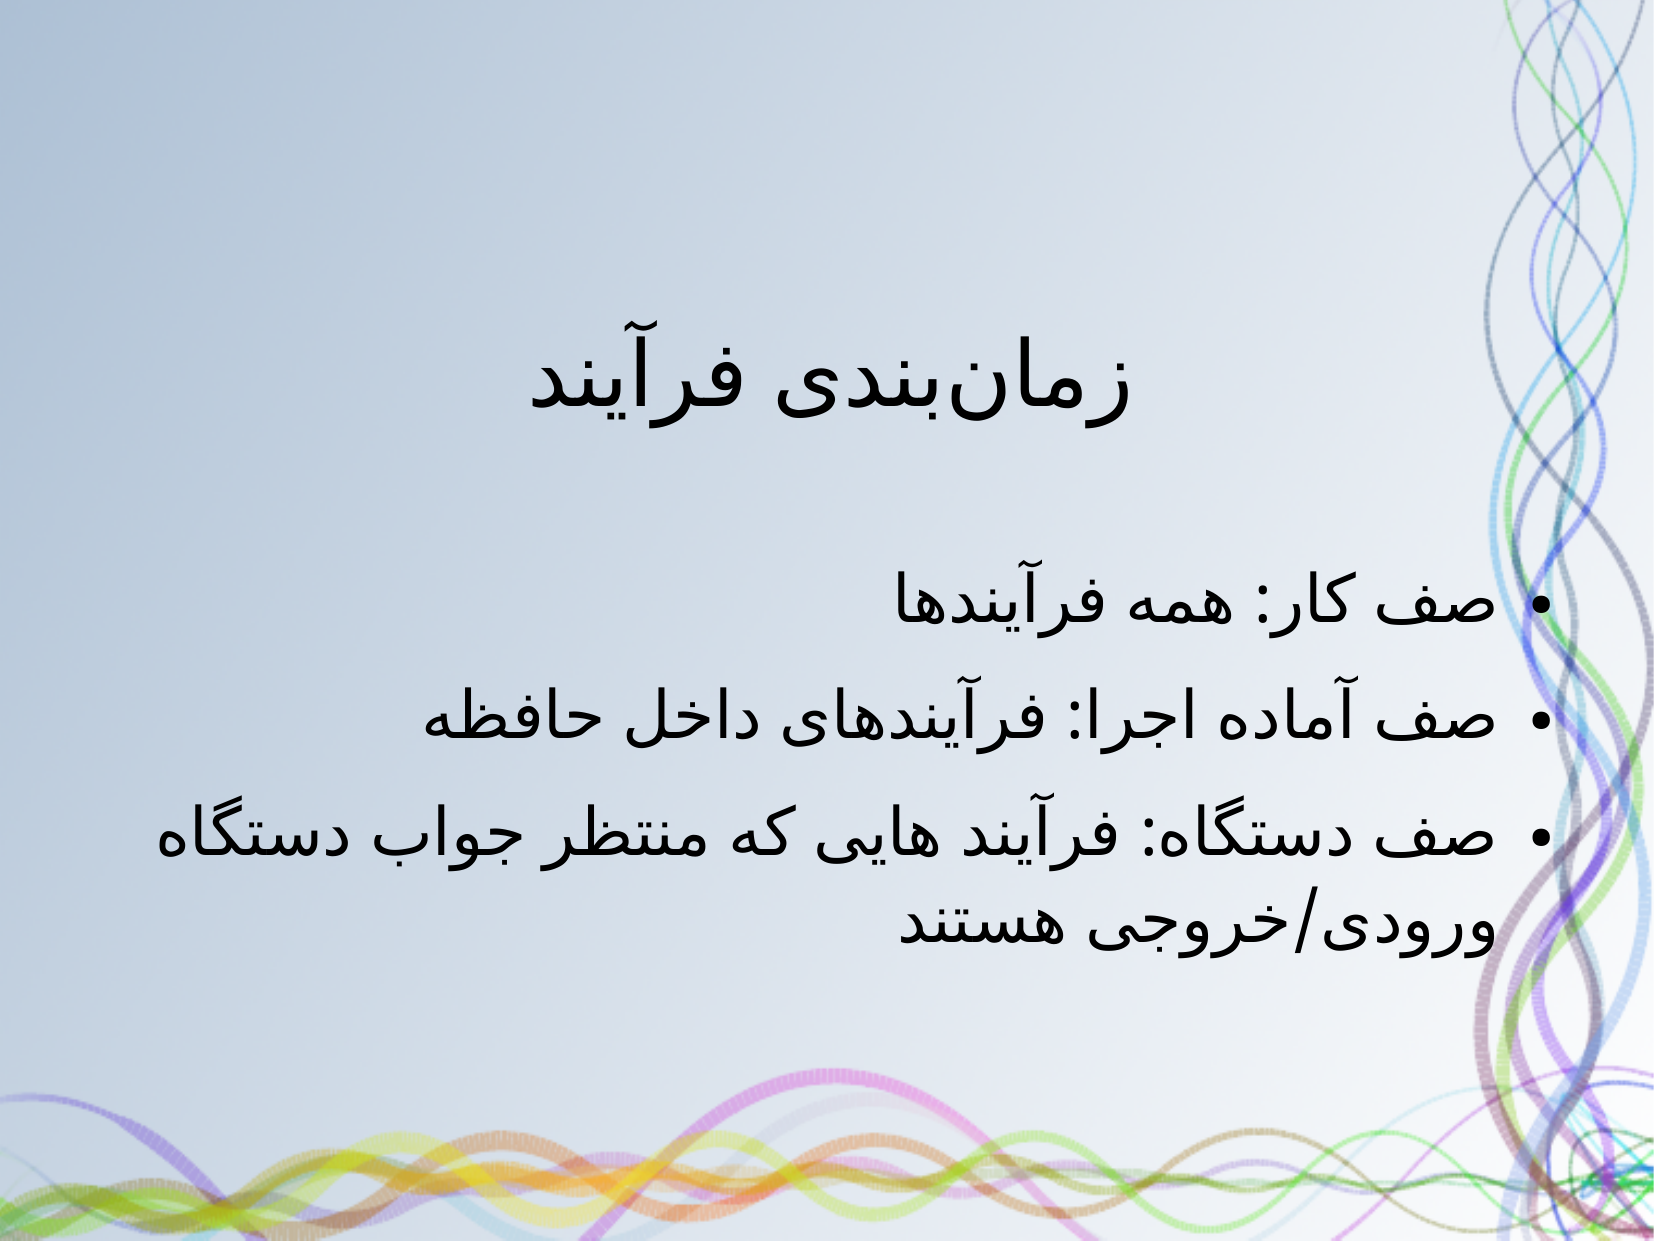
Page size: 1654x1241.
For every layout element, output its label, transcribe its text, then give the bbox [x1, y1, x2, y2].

title زمان‌بندی فرآیند [86, 280, 1576, 488]
picture [0, 0, 1654, 1241]
list صف کار: همه فرآیندها صف آماده اجرا: فرآیندهای داخل حافظه صف دستگاه: فرآیند هایی که منتظر جواب دستگاه ورودی/خروجی هستند [82, 562, 1571, 1109]
